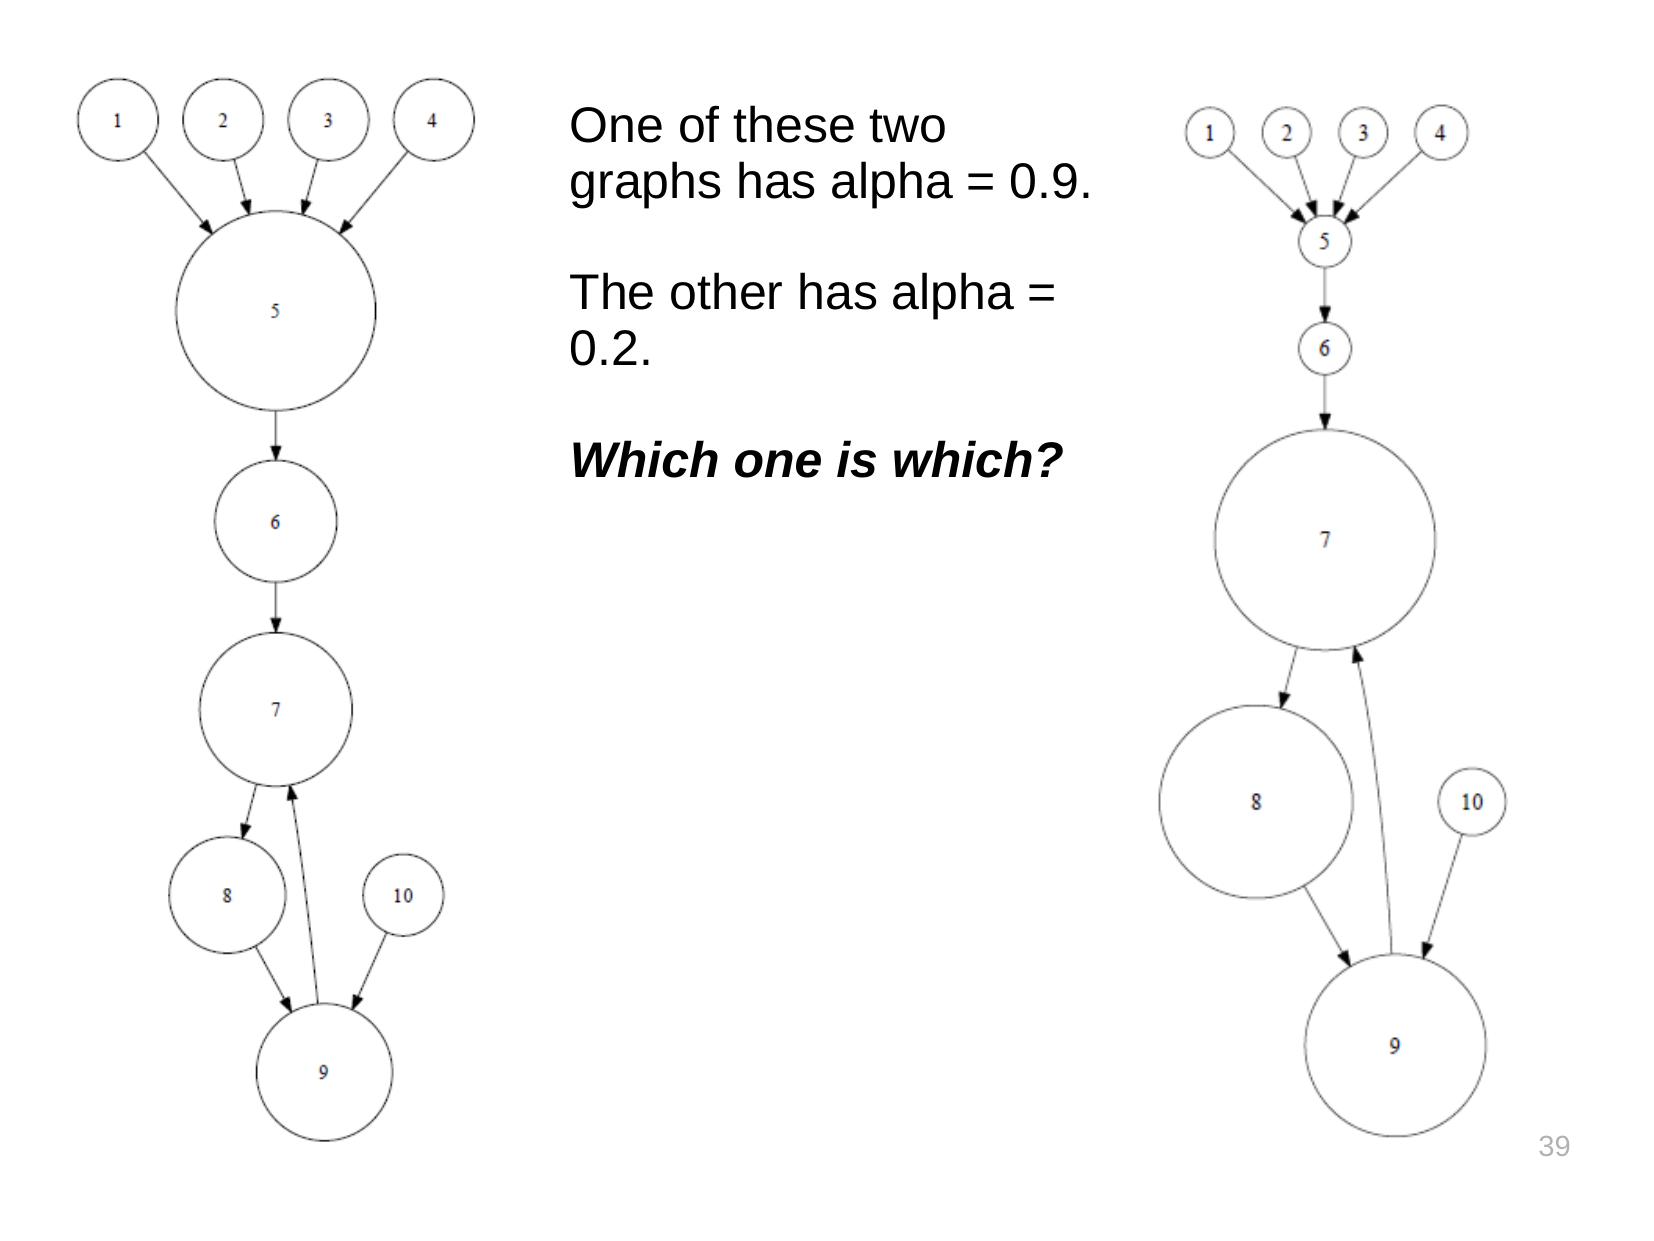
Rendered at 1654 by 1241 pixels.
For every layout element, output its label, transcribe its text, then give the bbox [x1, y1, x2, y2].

picture [1095, 77, 1539, 1171]
picture [45, 54, 496, 1171]
text_box One of these two graphs has alpha = 0.9. The other has alpha = 0.2. Which one is which? [555, 90, 1111, 499]
